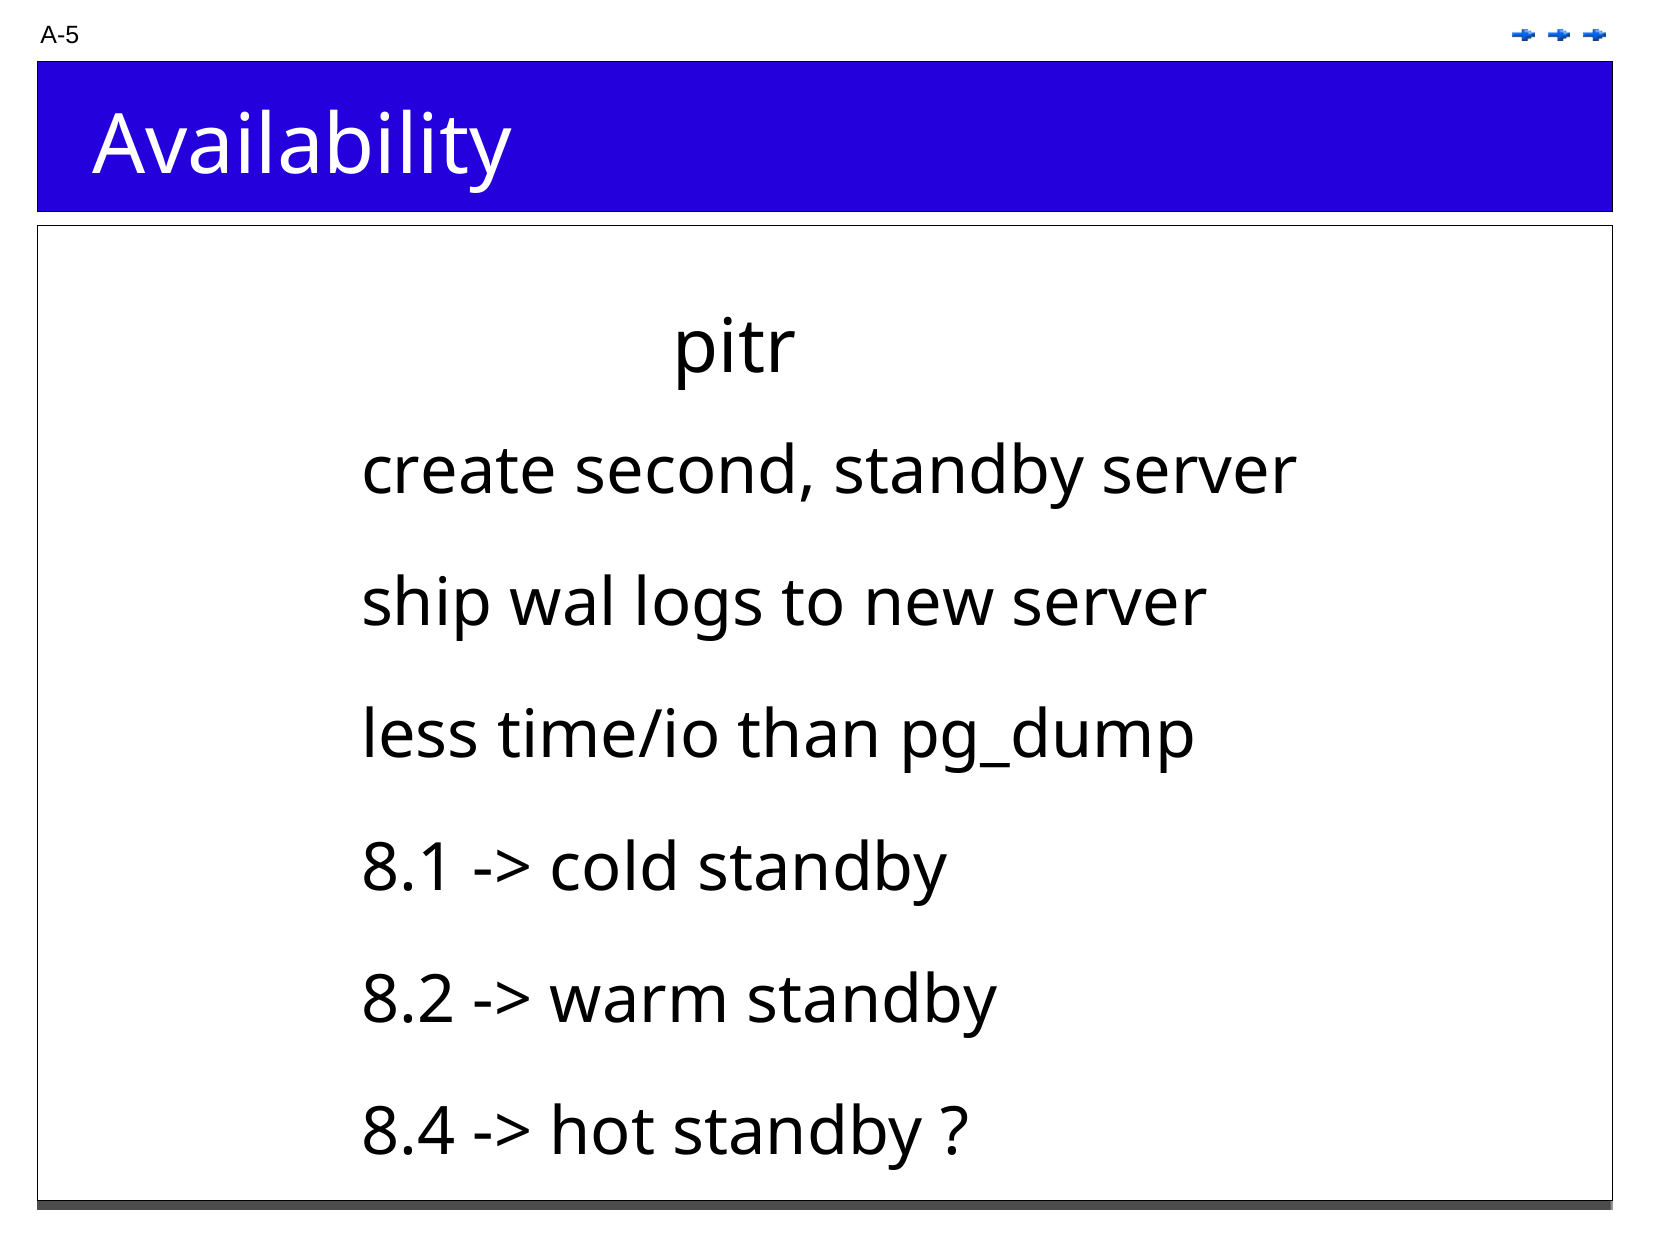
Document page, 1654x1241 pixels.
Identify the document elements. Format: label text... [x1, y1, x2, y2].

picture [1512, 29, 1535, 41]
text_box pitr [658, 284, 804, 390]
picture [1548, 29, 1570, 41]
text_box [37, 225, 1613, 1201]
text_box A-5 [25, 13, 113, 70]
text_box [37, 61, 1613, 212]
text_box Availability [77, 77, 517, 193]
text_box create second, standby server ship wal logs to new server less time/io than pg_dump 8.1 -> cold standby 8.2 -> warm standby 8.4 -> hot standby ? [328, 415, 1258, 1120]
picture [1583, 29, 1606, 41]
